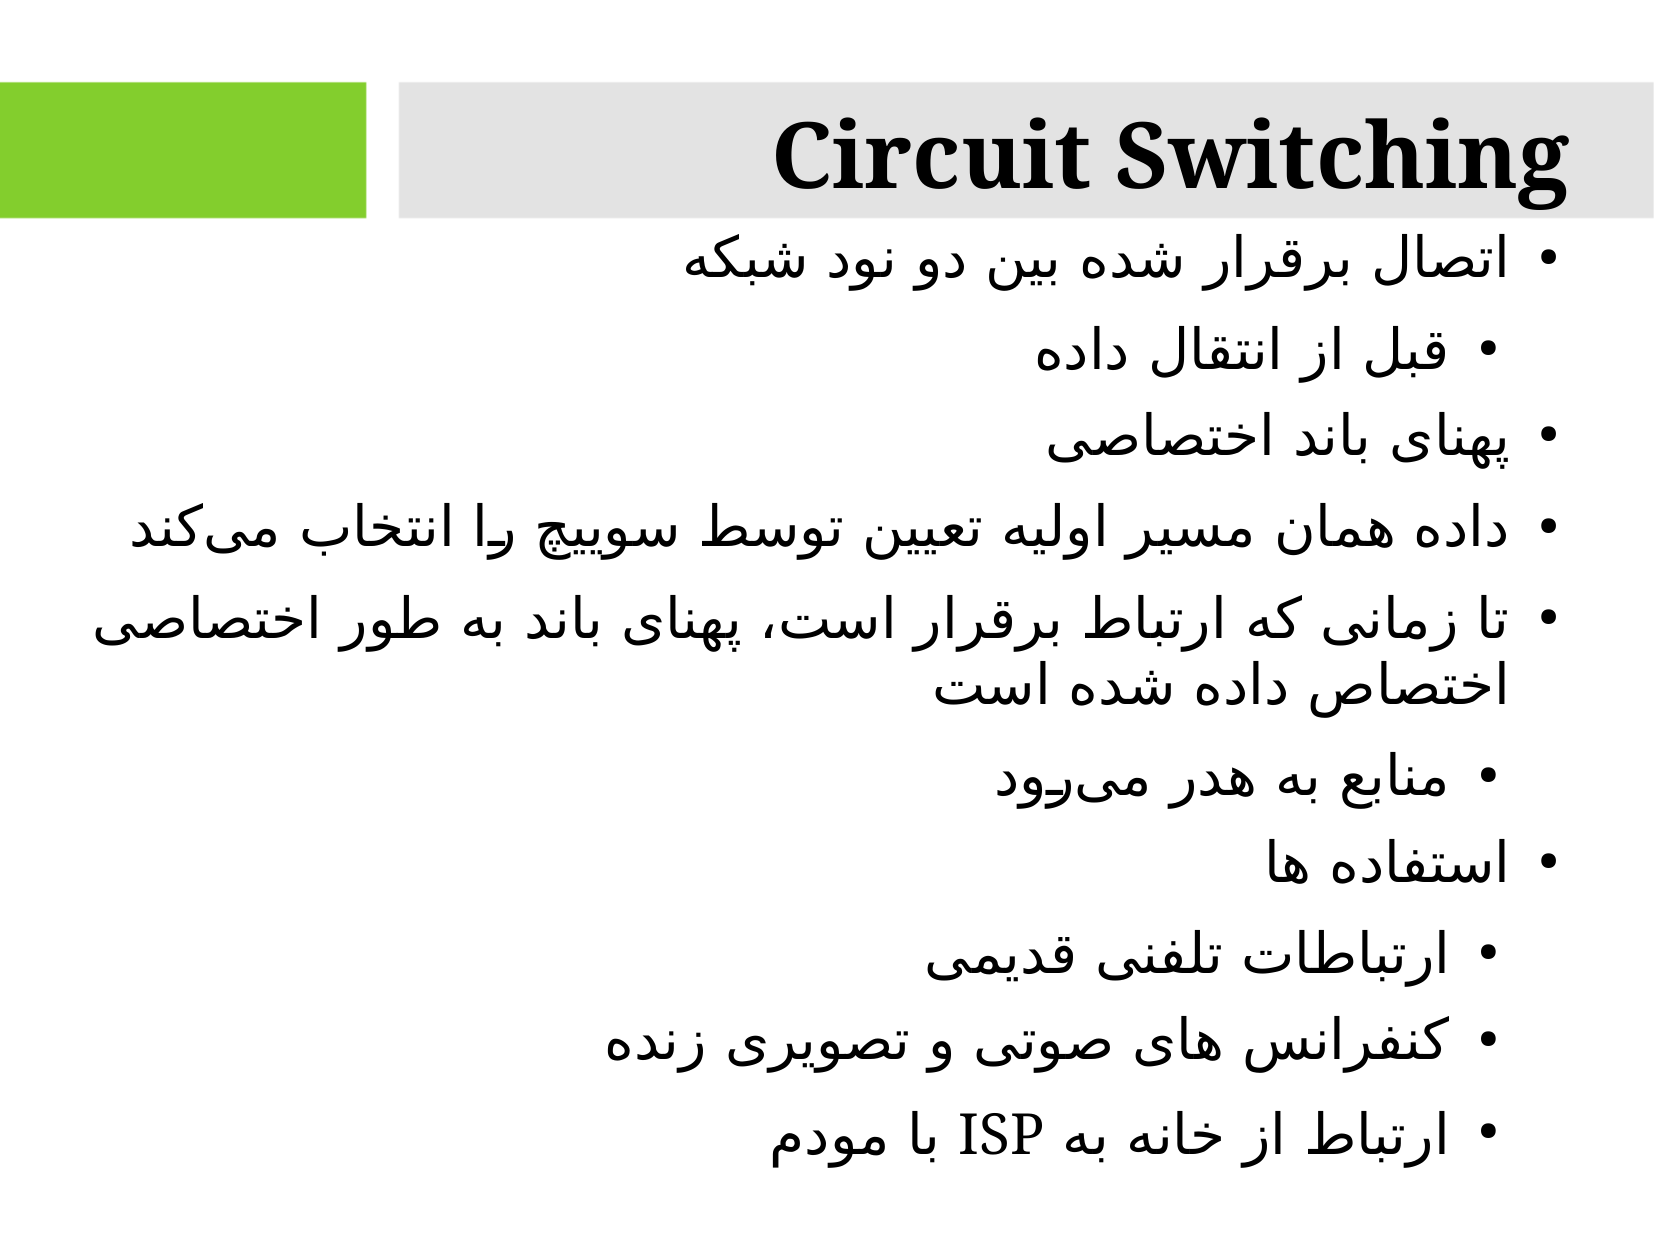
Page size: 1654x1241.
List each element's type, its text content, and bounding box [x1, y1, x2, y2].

title Circuit Switching [82, 49, 1571, 225]
picture [0, 0, 1654, 1241]
list اتصال برقرار شده بین دو نود شبکه قبل از انتقال داده پهنای باند اختصاصی داده همان مسیر اولیه تعیین توسط سوییچ را انتخاب می‌کند تا زمانی که ارتباط برقرار است، پهنای باند به طور اختصاصی اختصاص داده شده است منابع به هدر می‌رود استفاده ها ارتباطات تلفنی قدیمی کنفرانس های صوتی و تصویری زنده ارتباط از خانه به ISP با مودم [82, 225, 1571, 1182]
